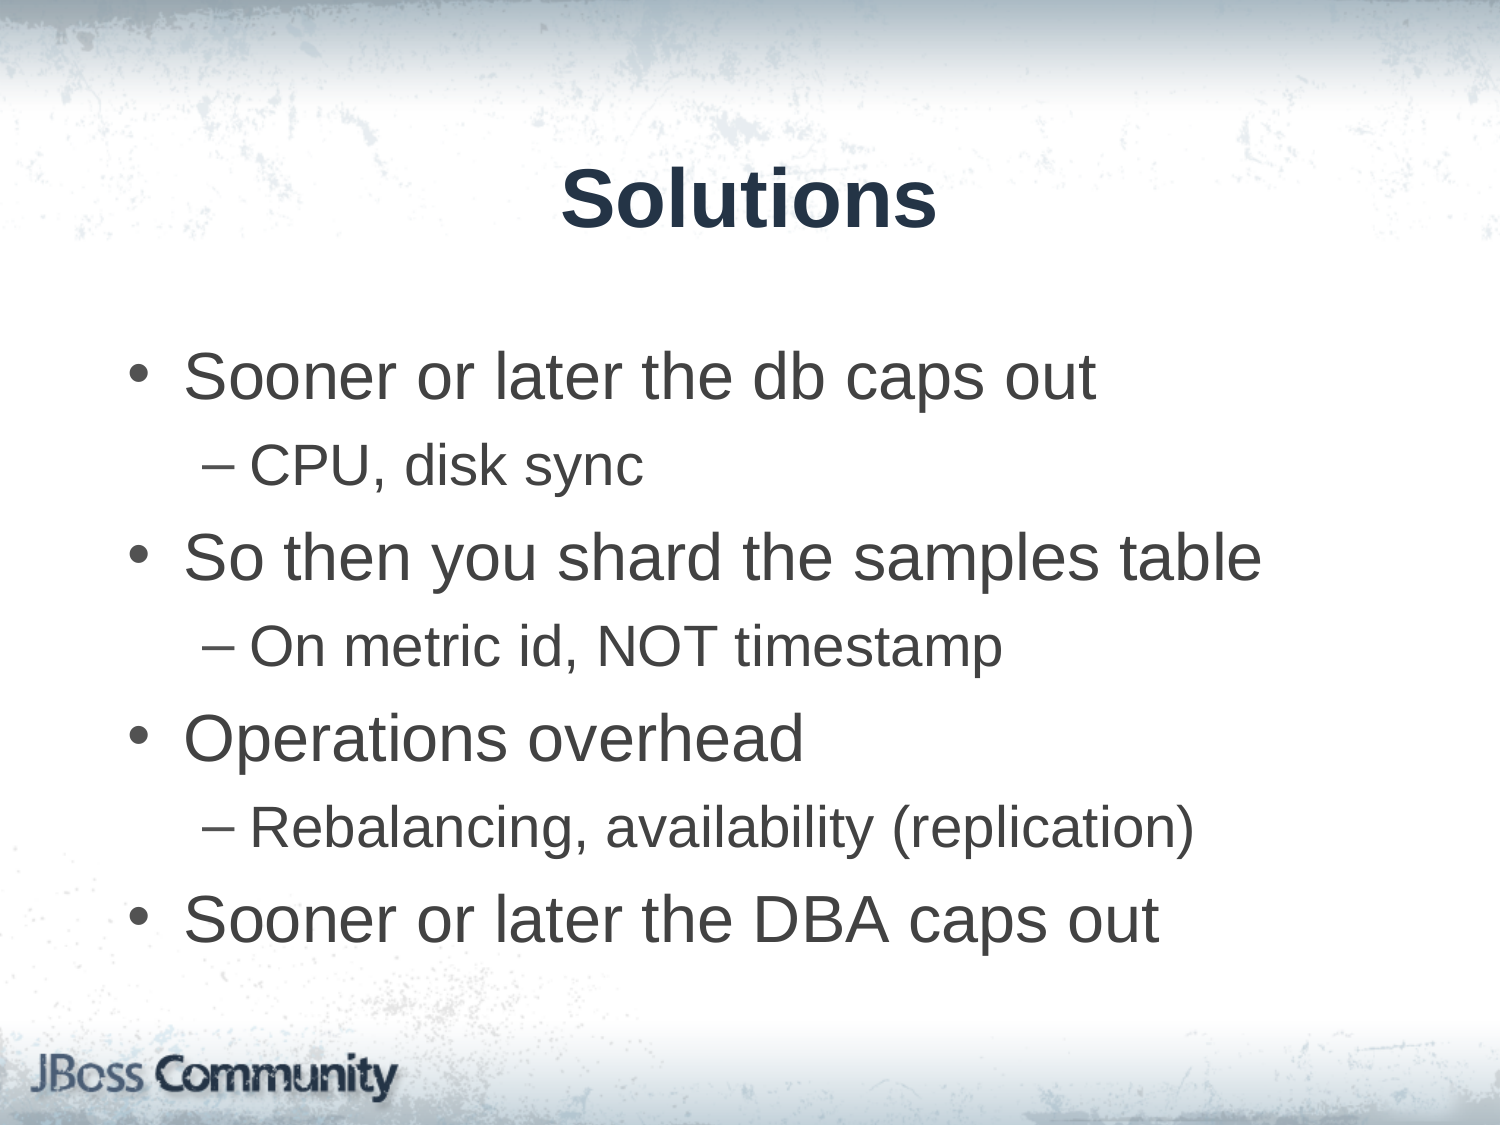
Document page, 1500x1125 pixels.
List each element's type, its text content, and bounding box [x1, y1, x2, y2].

title Solutions [112, 76, 1388, 312]
list Sooner or later the db caps out CPU, disk sync So then you shard the samples table On metric id, NOT timestamp Operations overhead Rebalancing, availability (replication) Sooner or later the DBA caps out [112, 324, 1388, 1083]
picture [0, 0, 1500, 1125]
